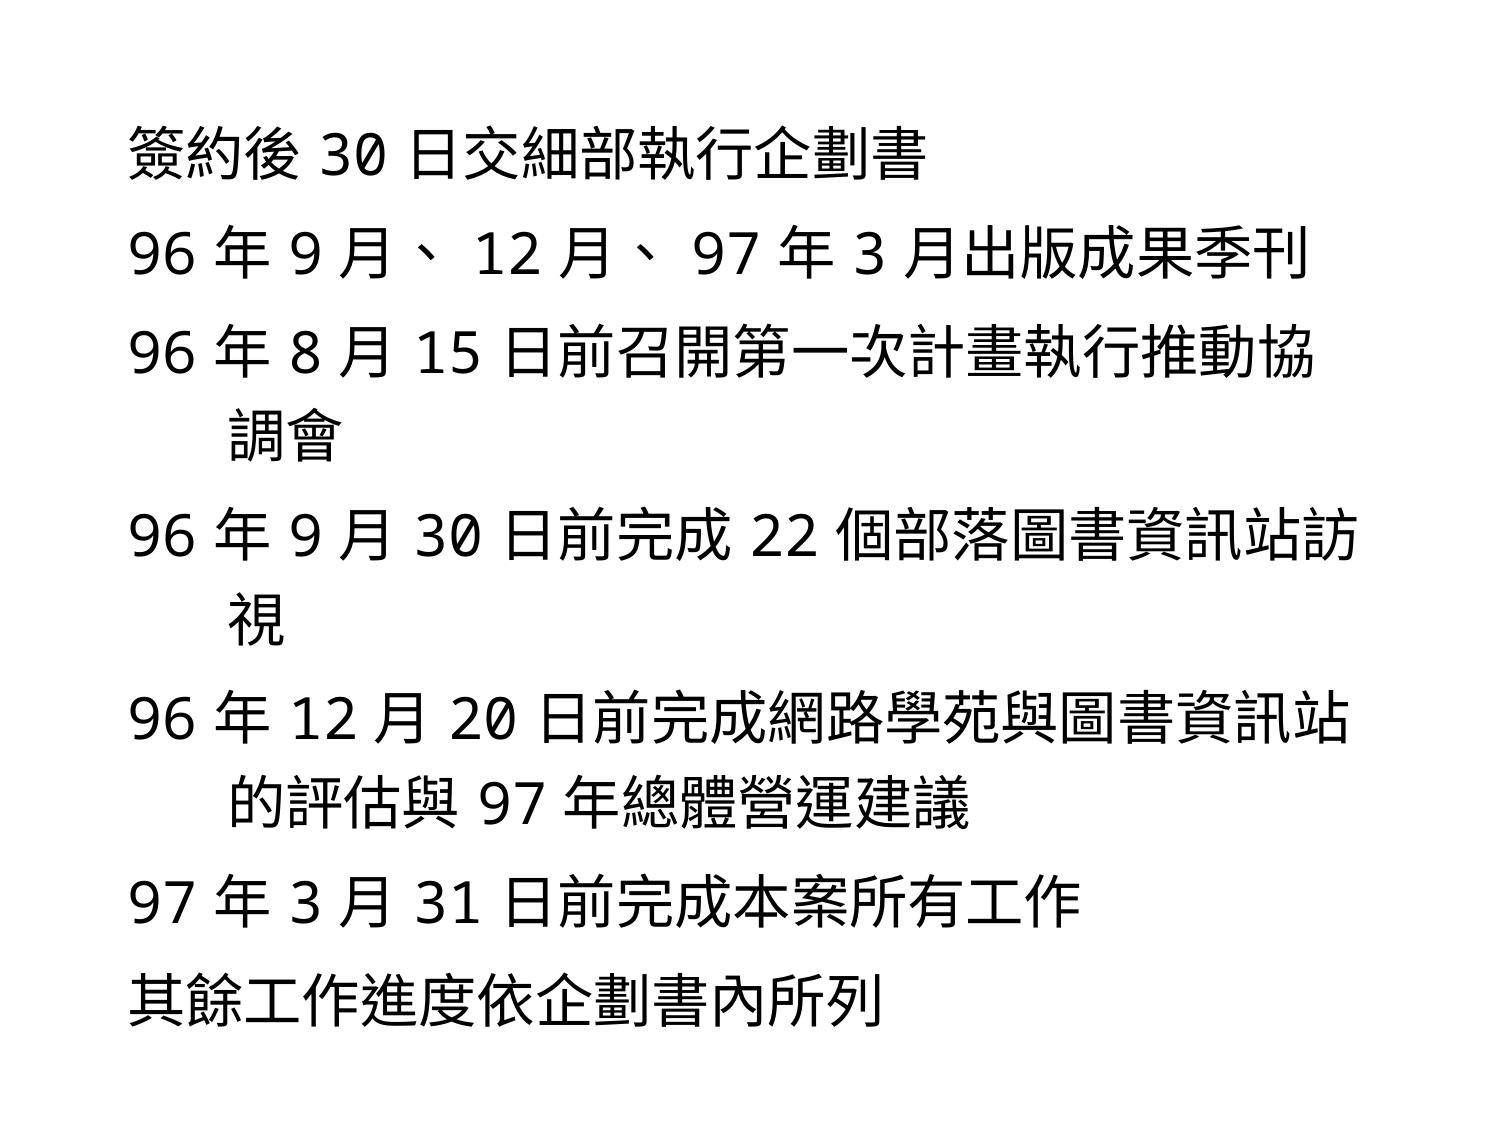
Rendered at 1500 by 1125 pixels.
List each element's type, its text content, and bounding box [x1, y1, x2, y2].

text_box 簽約後30日交細部執行企劃書 96年9月、12月、97年3月出版成果季刊 96年8月15日前召開第一次計畫執行推動協調會 96年9月30日前完成22個部落圖書資訊站訪視 96年12月20日前完成網路學苑與圖書資訊站的評估與97年總體營運建議 97年3月31日前完成本案所有工作 其餘工作進度依企劃書內所列 [112, 99, 1388, 775]
